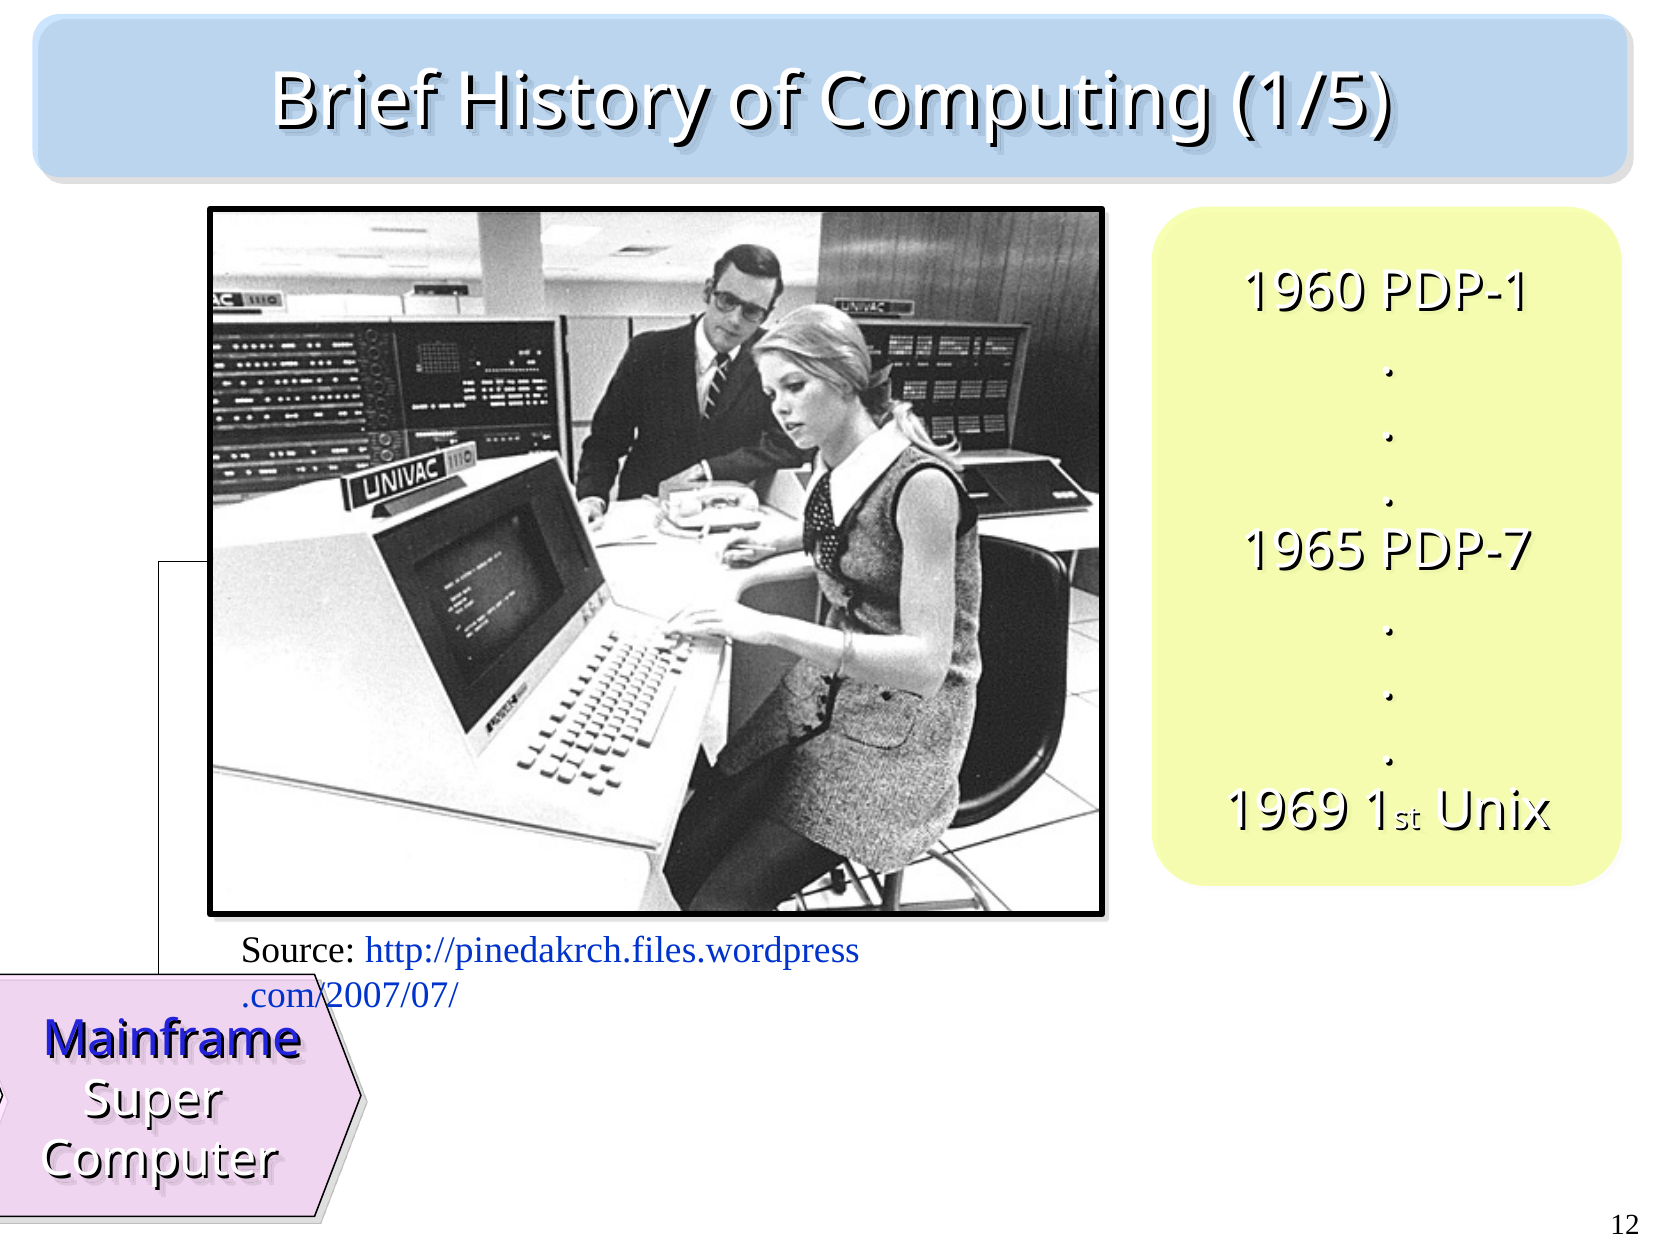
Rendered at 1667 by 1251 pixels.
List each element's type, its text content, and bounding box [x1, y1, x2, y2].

picture [213, 211, 1099, 912]
text_box 1960 PDP-1 . . . 1965 PDP-7 . . . 1969 1st Unix [1151, 206, 1622, 886]
text_box Mainframe Super Computer [0, 974, 361, 1217]
text_box Brief History of Computing (1/5) [32, 13, 1628, 178]
text_box Source: http://pinedakrch.files.wordpress.com/2007/07/ [226, 917, 1093, 978]
